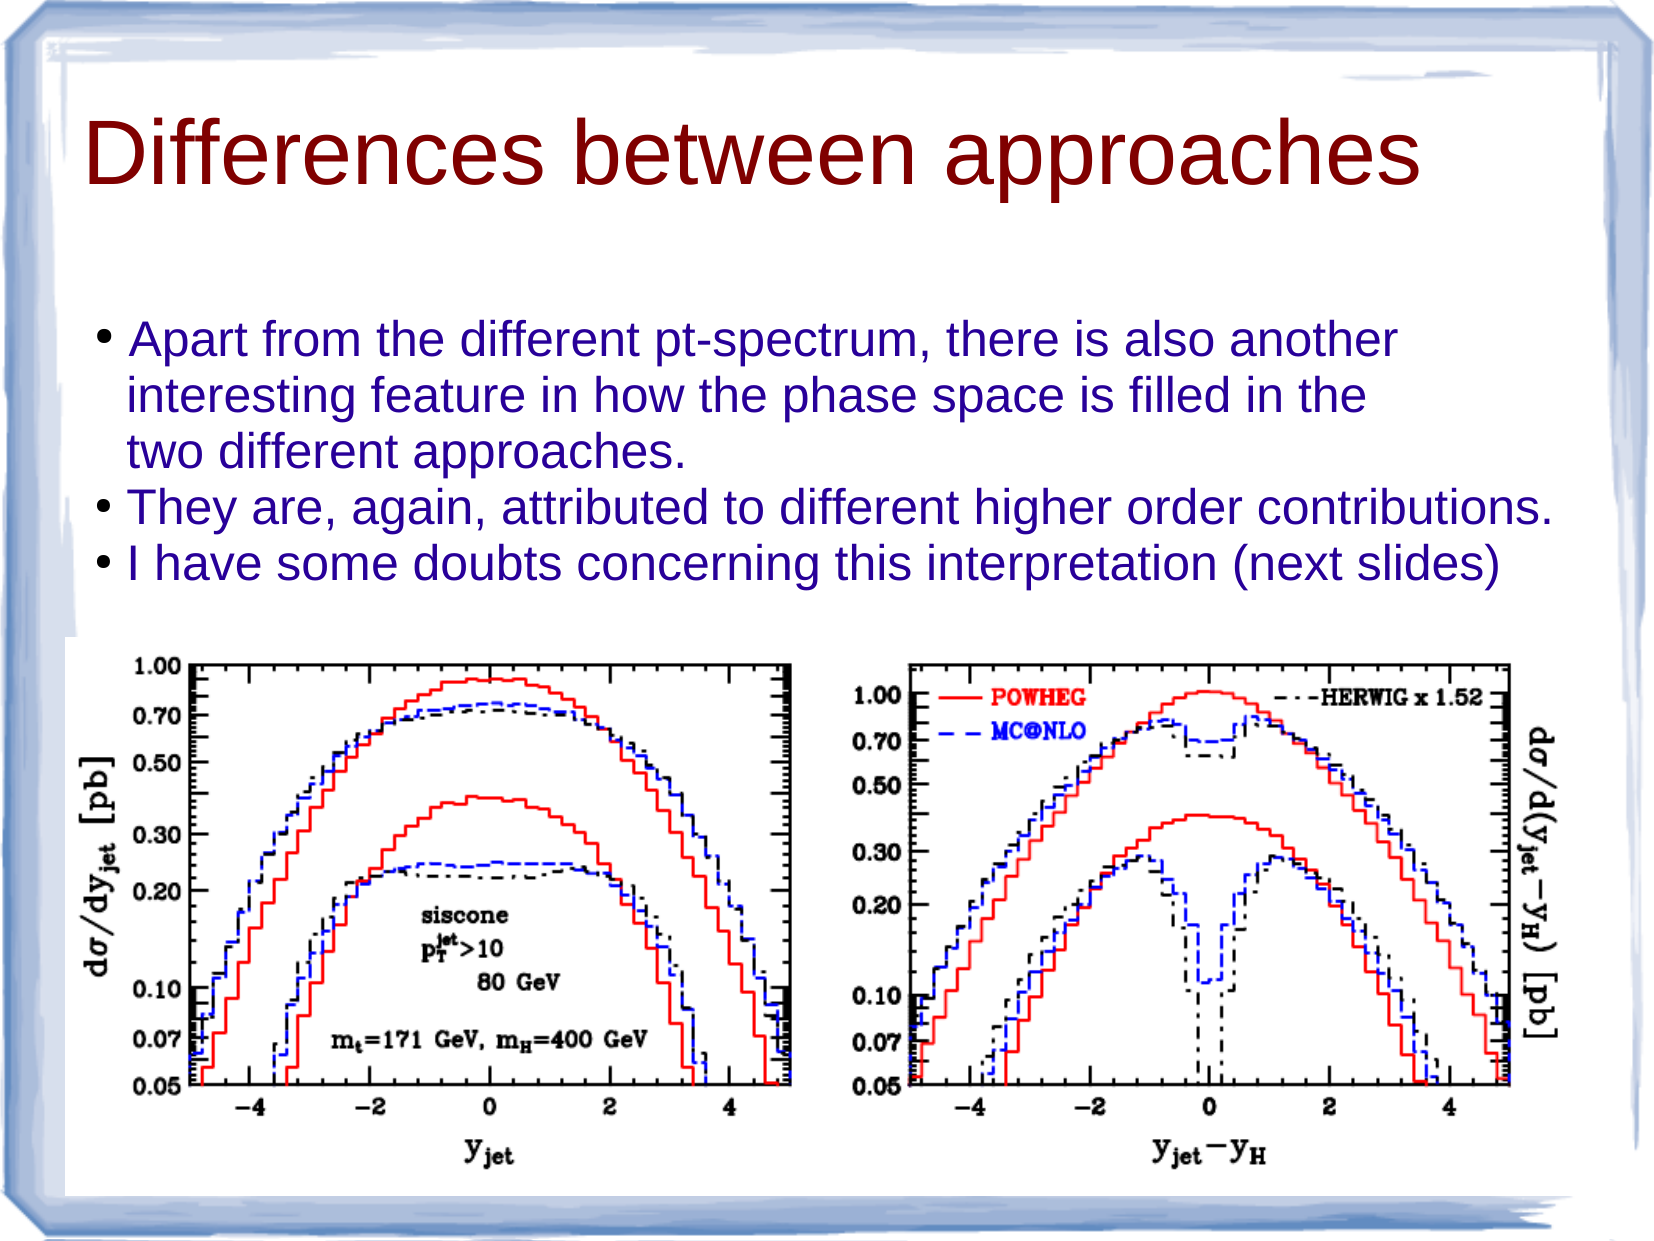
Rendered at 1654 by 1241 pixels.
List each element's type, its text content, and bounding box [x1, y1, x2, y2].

picture [0, 0, 1654, 1241]
title Differences between approaches [82, 49, 1571, 257]
subtitle Apart from the different pt-spectrum, there is also another interesting feature in how the phase space is filled in the two different approaches. They are, again, attributed to different higher order contributions. I have some doubts concerning this interpretation (next slides) [94, 307, 1583, 591]
